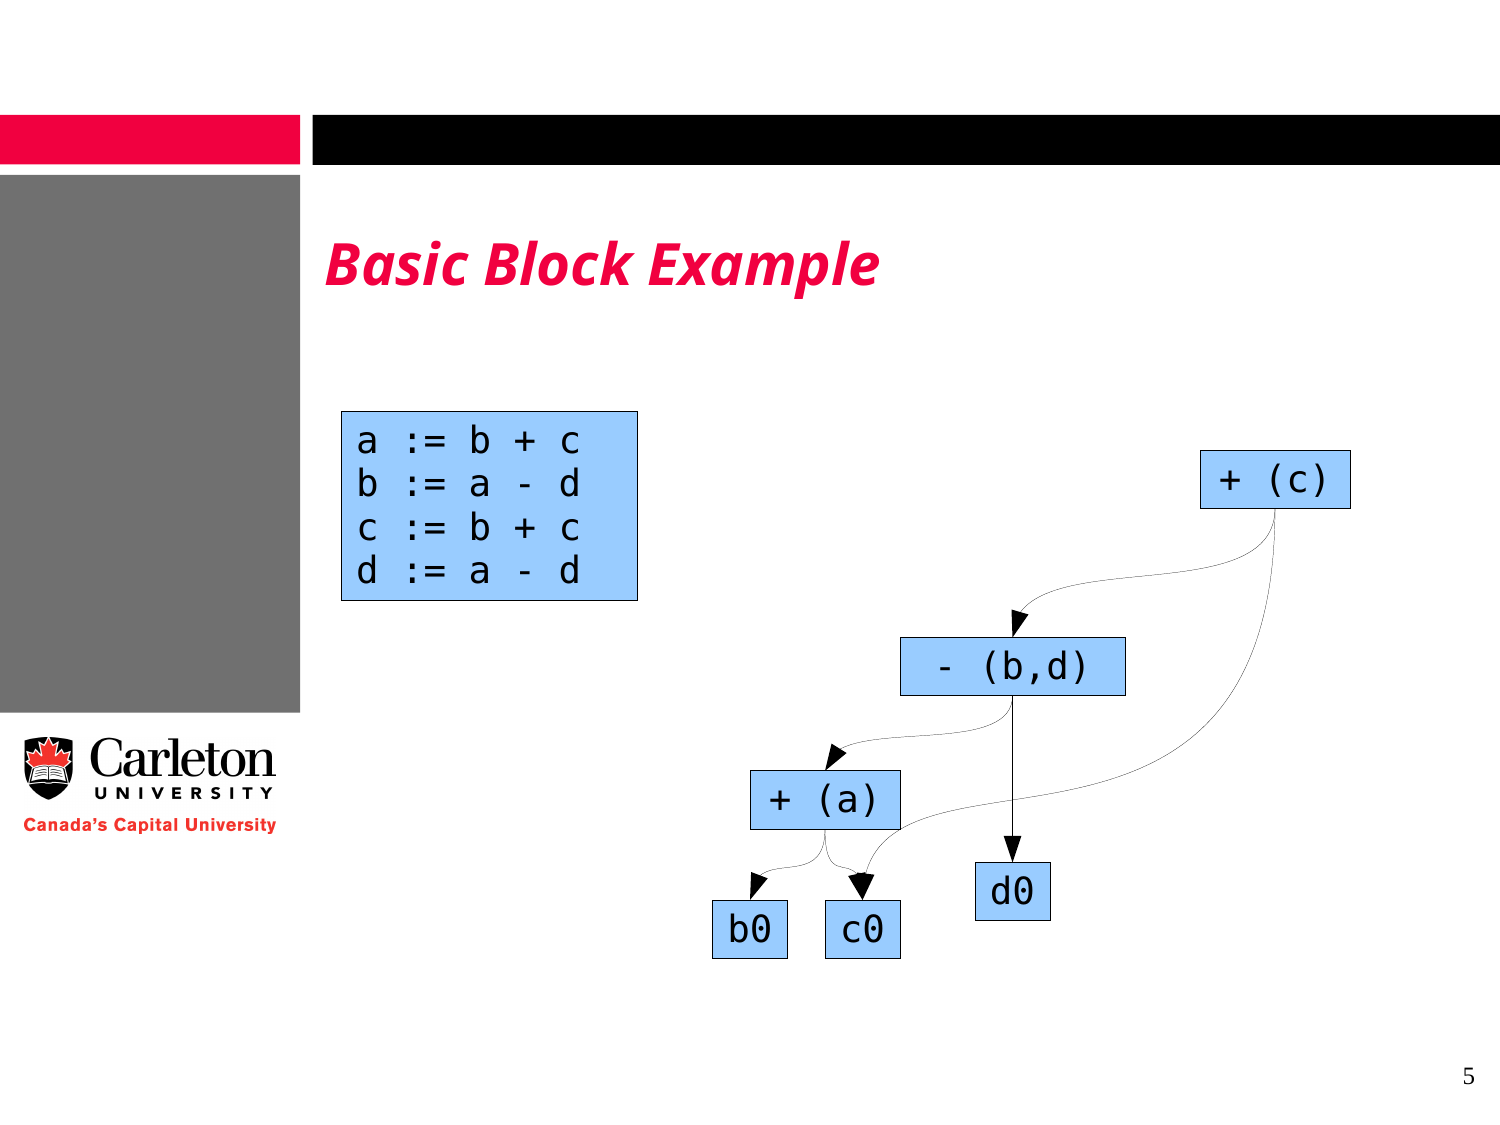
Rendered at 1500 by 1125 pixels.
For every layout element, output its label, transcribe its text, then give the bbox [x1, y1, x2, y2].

picture [24, 737, 276, 834]
text_box a := b + c b := a - d c := b + c d := a - d [341, 411, 638, 601]
text_box + (a) [750, 770, 901, 830]
text_box - (b,d) [900, 637, 1126, 696]
title Basic Block Example [324, 187, 1450, 338]
text_box d0 [975, 862, 1051, 921]
text_box c0 [825, 900, 901, 959]
text_box b0 [712, 900, 788, 959]
text_box + (c) [1200, 450, 1351, 509]
